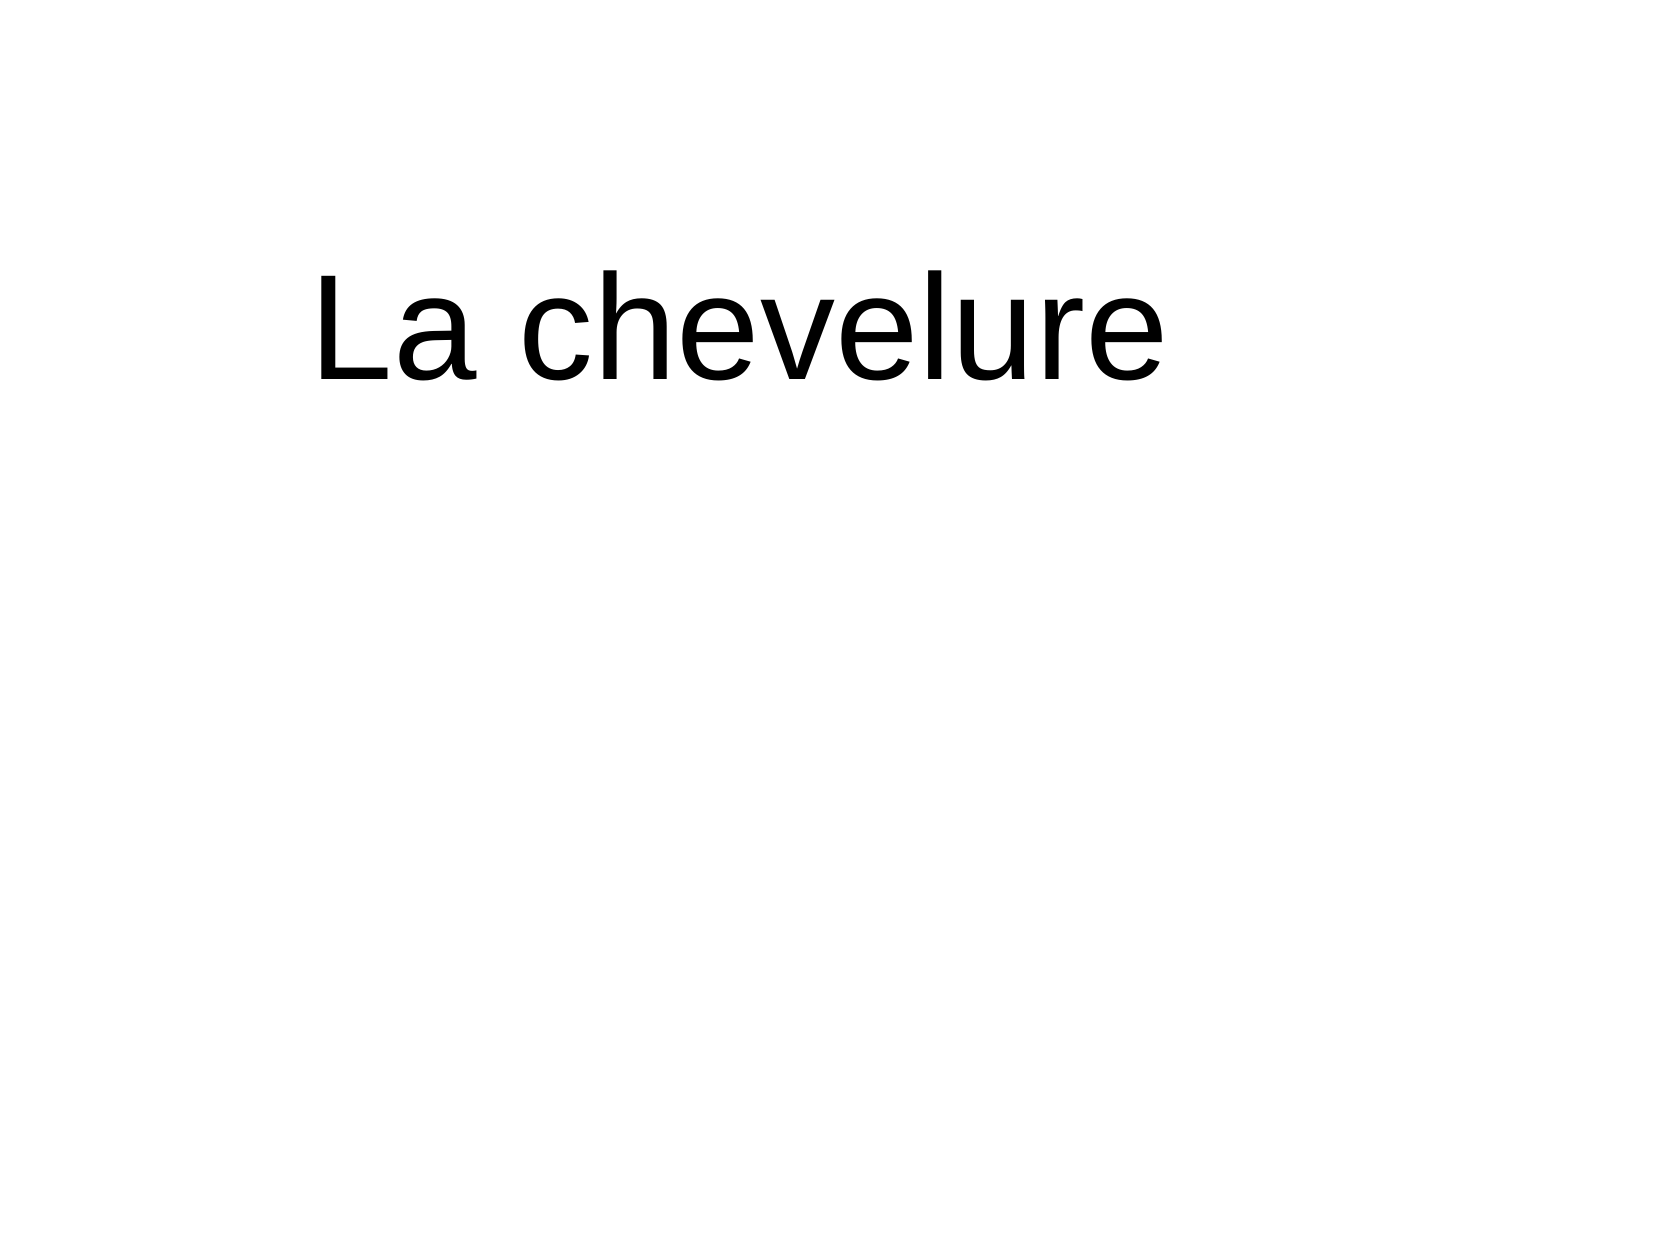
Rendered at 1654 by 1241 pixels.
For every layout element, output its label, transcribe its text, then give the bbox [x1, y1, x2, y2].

text_box La chevelure [295, 236, 1359, 419]
